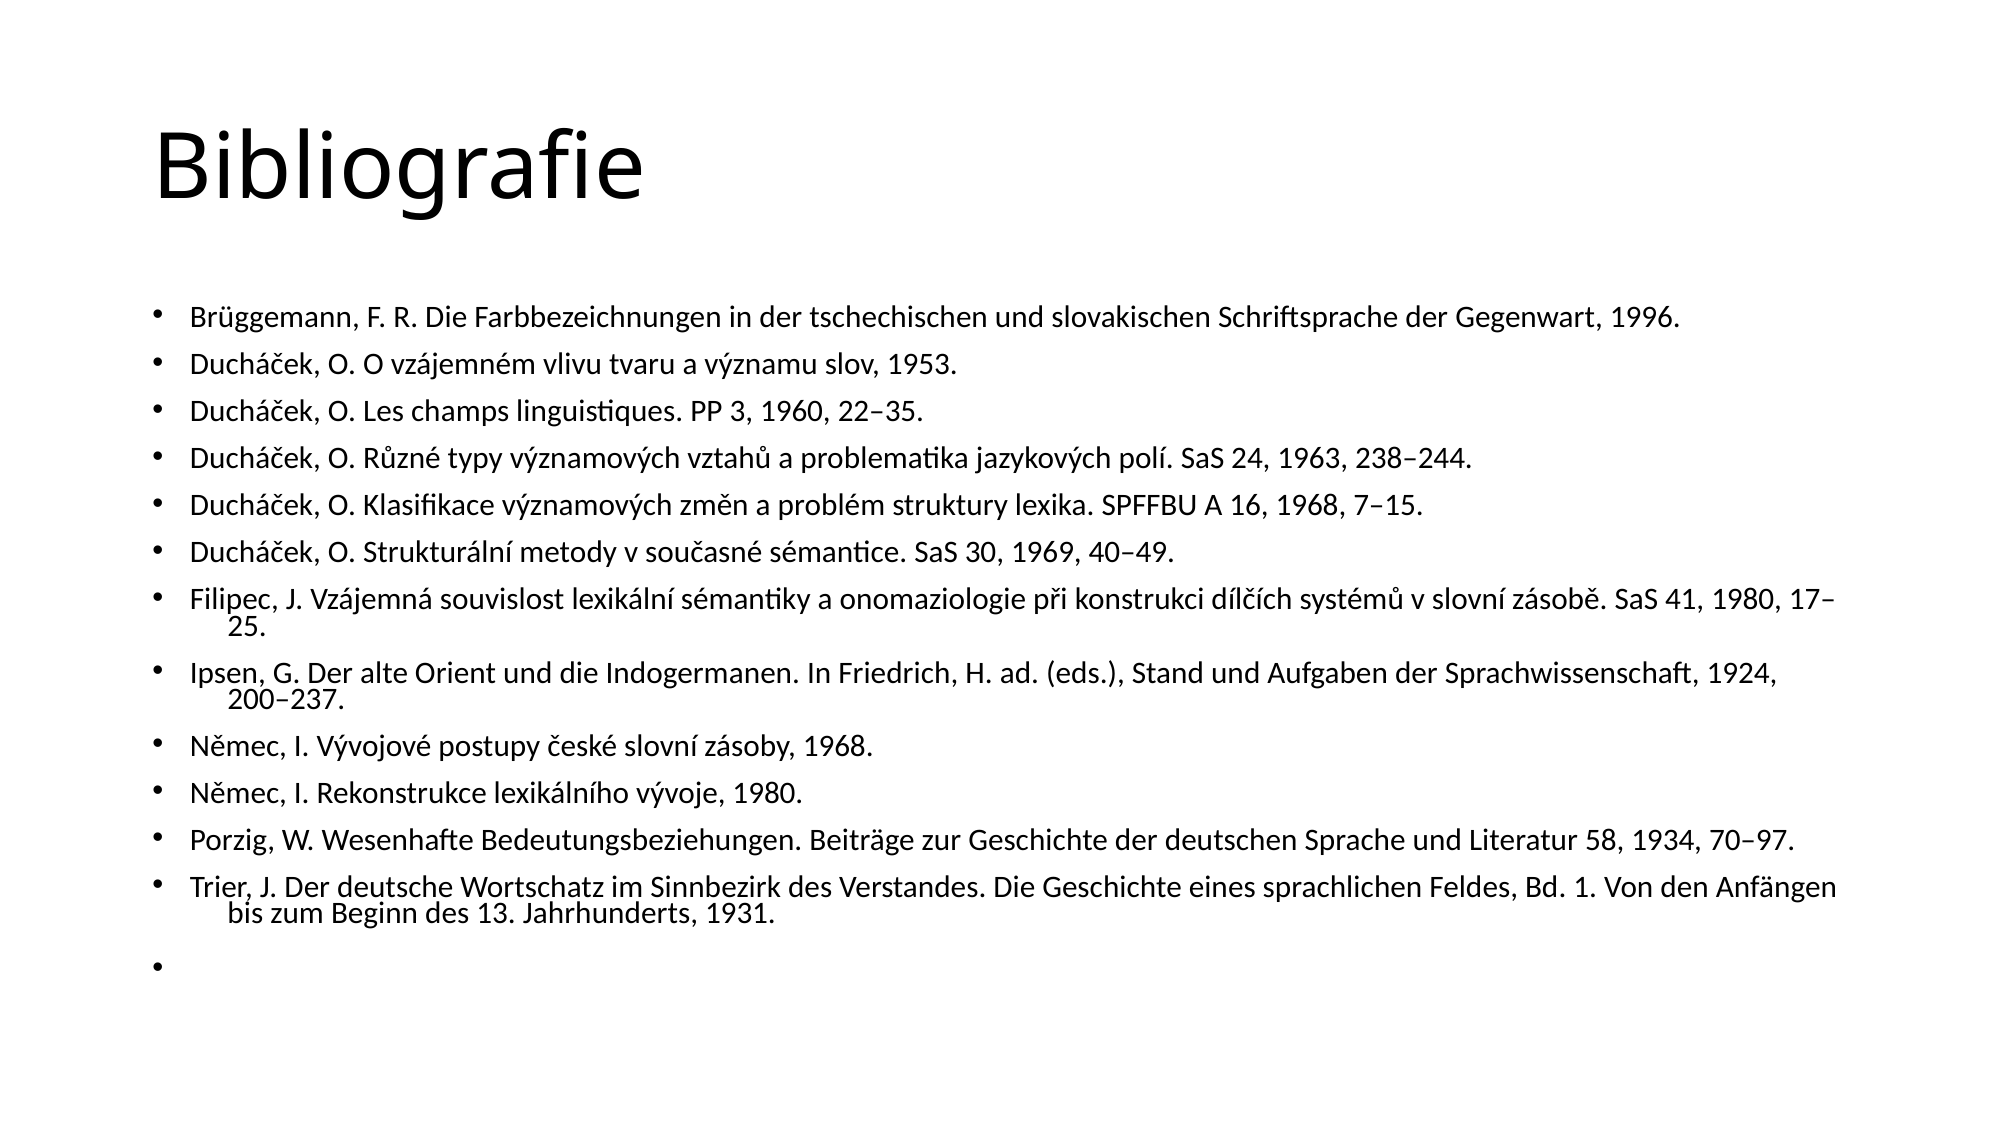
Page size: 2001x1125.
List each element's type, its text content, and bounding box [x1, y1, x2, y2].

list Brüggemann, F. R. Die Farbbezeichnungen in der tschechischen und slovakischen Schriftsprache der Gegenwart, 1996. Ducháček, O. O vzájemném vlivu tvaru a významu slov, 1953. Ducháček, O. Les champs linguistiques. PP 3, 1960, 22–35. Ducháček, O. Různé typy významových vztahů a problematika jazykových polí. SaS 24, 1963, 238–244. Ducháček, O. Klasifikace významových změn a problém struktury lexika. SPFFBU A 16, 1968, 7–15. Ducháček, O. Strukturální metody v současné sémantice. SaS 30, 1969, 40–49. Filipec, J. Vzájemná souvislost lexikální sémantiky a onomaziologie při konstrukci dílčích systémů v slovní zásobě. SaS 41, 1980, 17–25. Ipsen, G. Der alte Orient und die Indogermanen. In Friedrich, H. ad. (eds.), Stand und Aufgaben der Sprachwissenschaft, 1924, 200–237. Němec, I. Vývojové postupy české slovní zásoby, 1968. Němec, I. Rekonstrukce lexikálního vývoje, 1980. Porzig, W. Wesenhafte Bedeutungsbeziehungen. Beiträge zur Geschichte der deutschen Sprache und Literatur 58, 1934, 70–97. Trier, J. Der deutsche Wortschatz im Sinnbezirk des Verstandes. Die Geschichte eines sprachlichen Feldes, Bd. 1. Von den Anfängen bis zum Beginn des 13. Jahrhunderts, 1931. [137, 299, 1863, 1014]
title Bibliografie [137, 59, 1863, 278]
